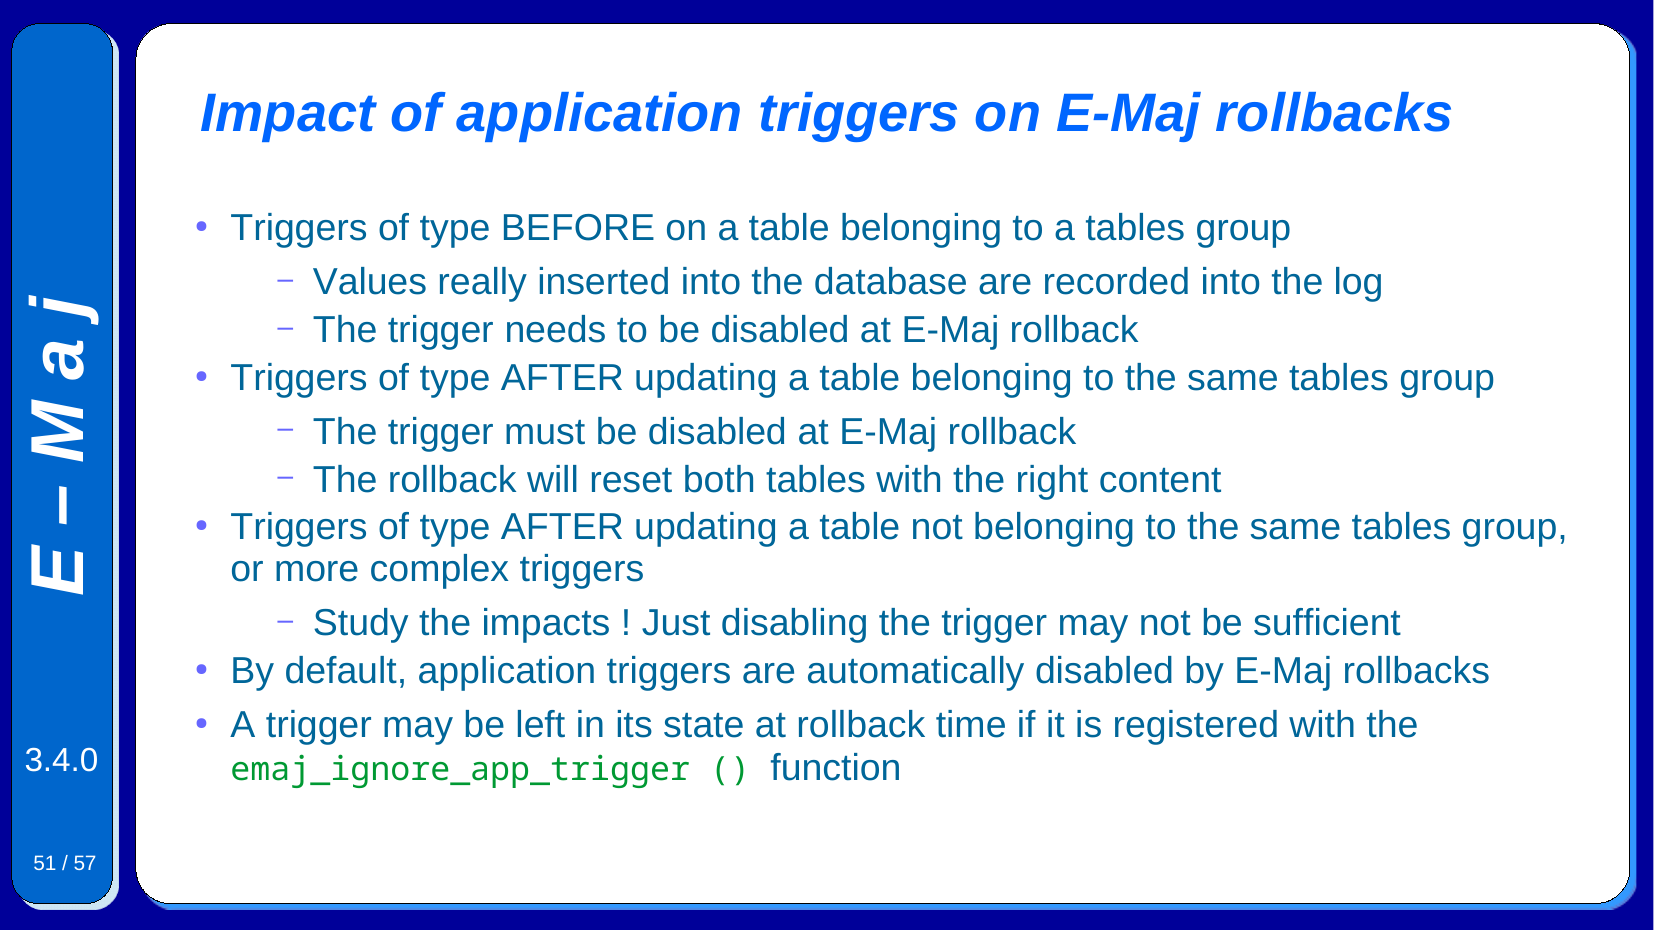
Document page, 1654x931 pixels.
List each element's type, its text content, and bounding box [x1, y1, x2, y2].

list Triggers of type BEFORE on a table belonging to a tables group Values really inserted into the database are recorded into the log The trigger needs to be disabled at E-Maj rollback Triggers of type AFTER updating a table belonging to the same tables group The trigger must be disabled at E-Maj rollback The rollback will reset both tables with the right content Triggers of type AFTER updating a table not belonging to the same tables group, or more complex triggers Study the impacts ! Just disabling the trigger may not be sufficient By default, application triggers are automatically disabled by E-Maj rollbacks A trigger may be left in its state at rollback time if it is registered with the emaj_ignore_app_trigger () function [177, 206, 1587, 827]
title Impact of application triggers on E-Maj rollbacks [200, 34, 1575, 191]
